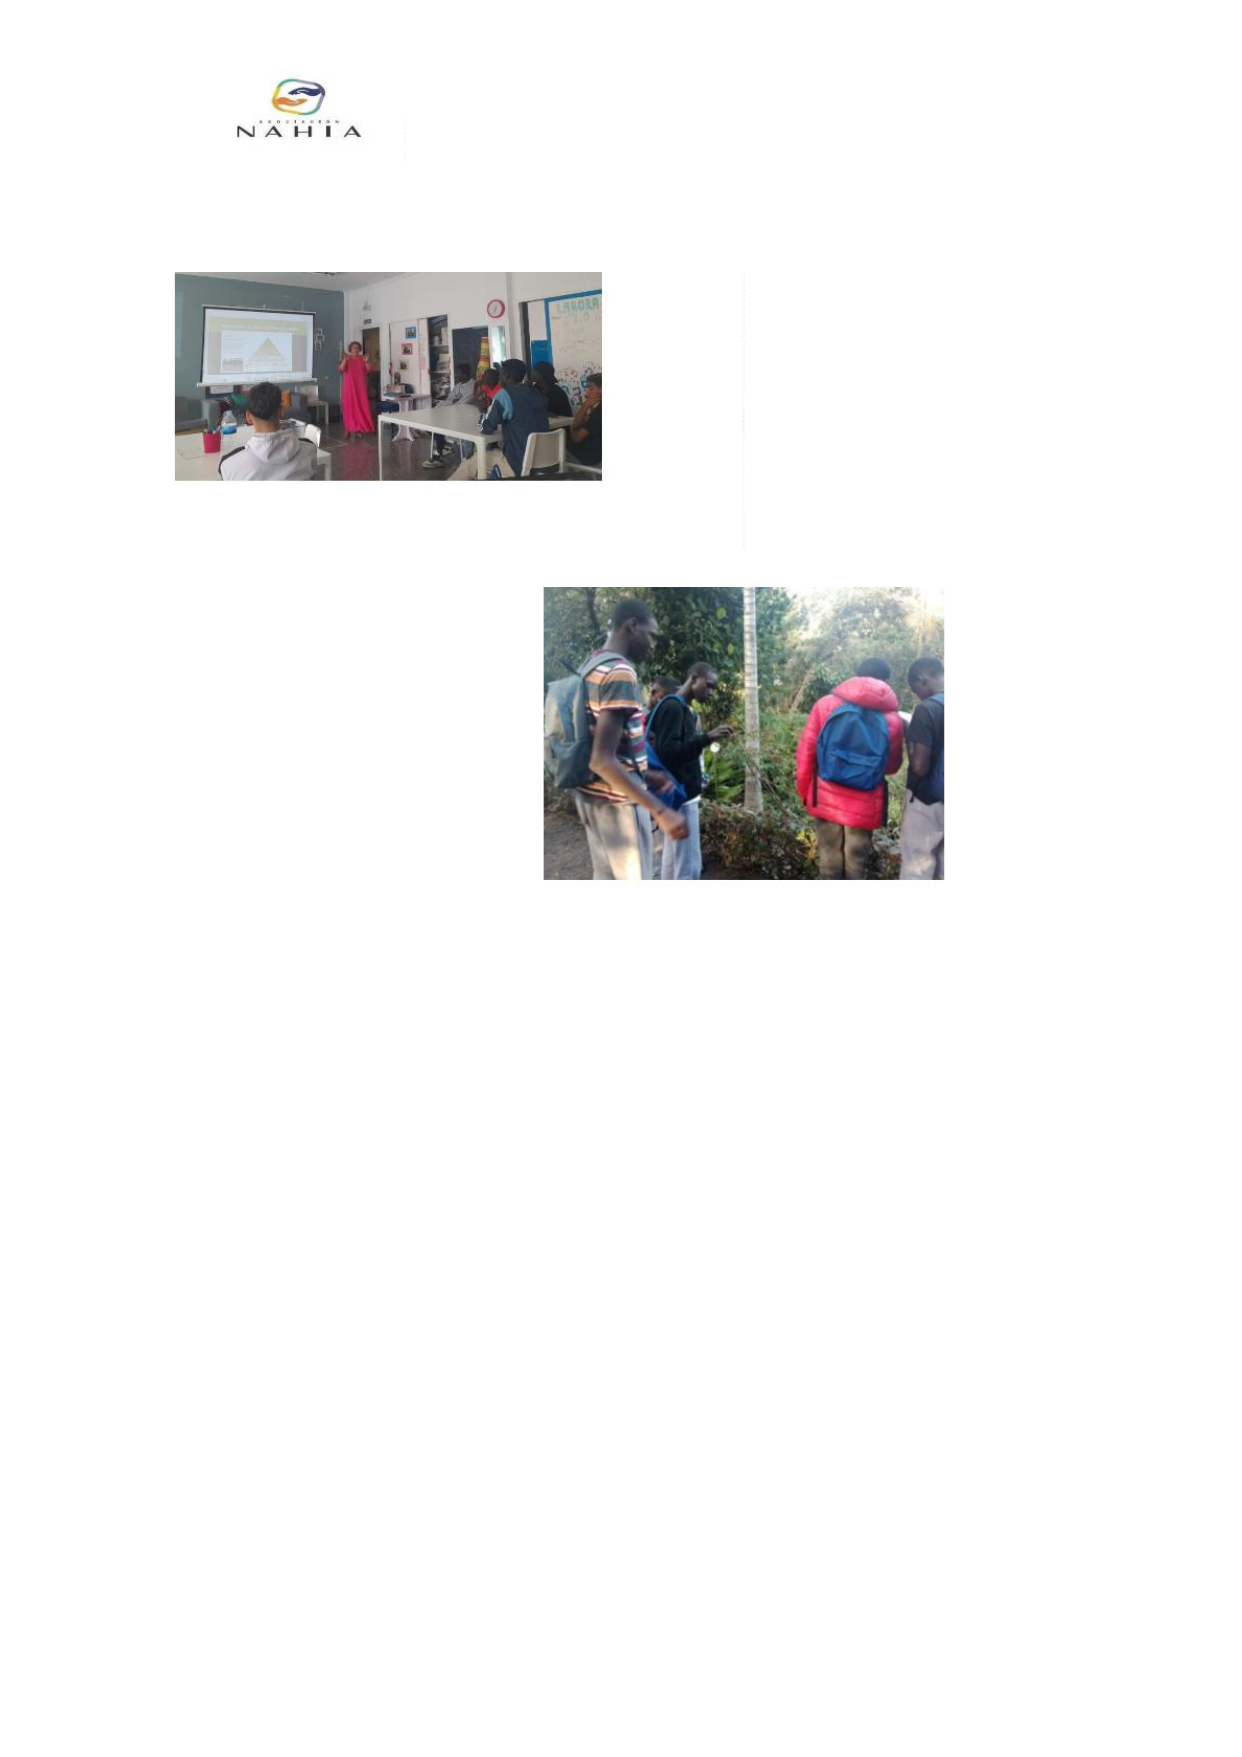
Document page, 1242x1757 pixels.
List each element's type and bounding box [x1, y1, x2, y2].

text_box [543, 587, 1078, 978]
text_box [236, 71, 407, 164]
text_box [174, 272, 745, 550]
